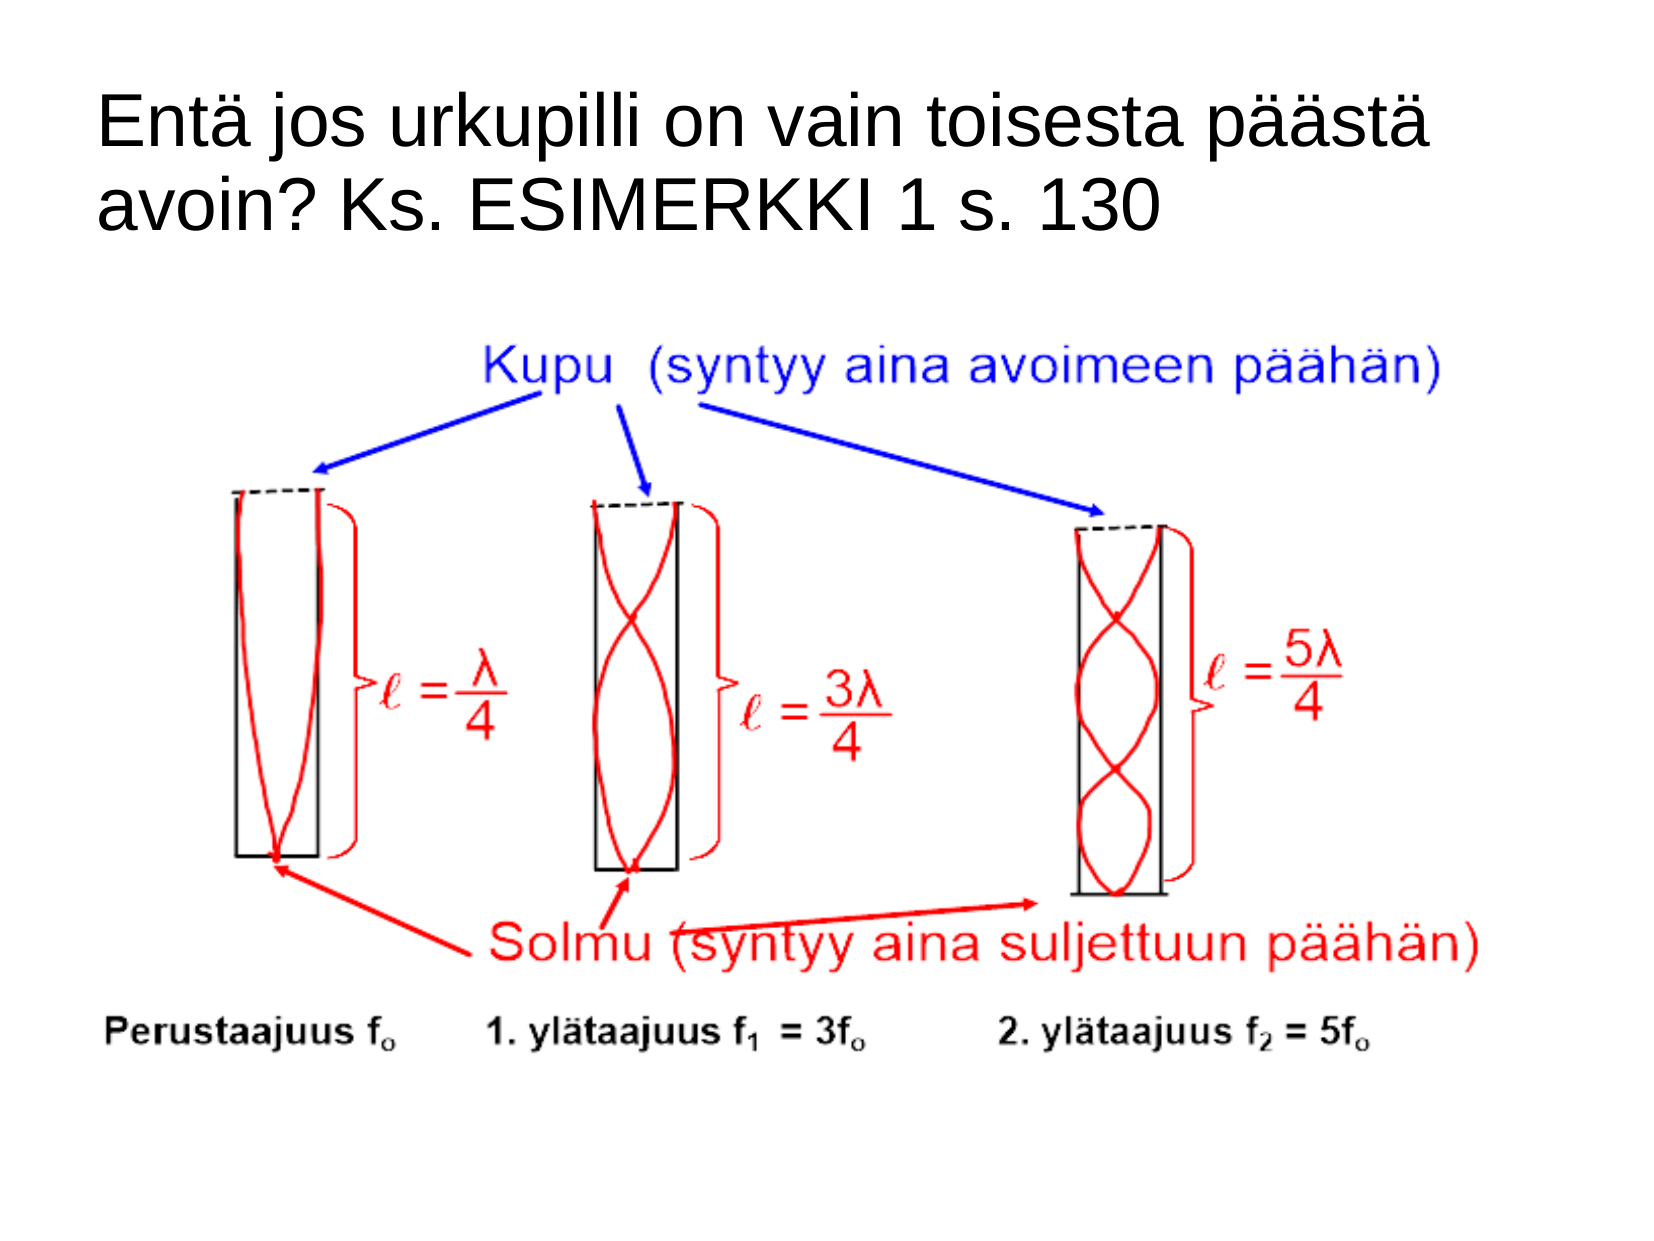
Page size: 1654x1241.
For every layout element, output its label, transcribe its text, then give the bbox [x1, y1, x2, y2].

picture [70, 307, 1522, 1129]
text_box Entä jos urkupilli on vain toisesta päästä avoin? Ks. ESIMERKKI 1 s. 130 [81, 70, 1583, 272]
